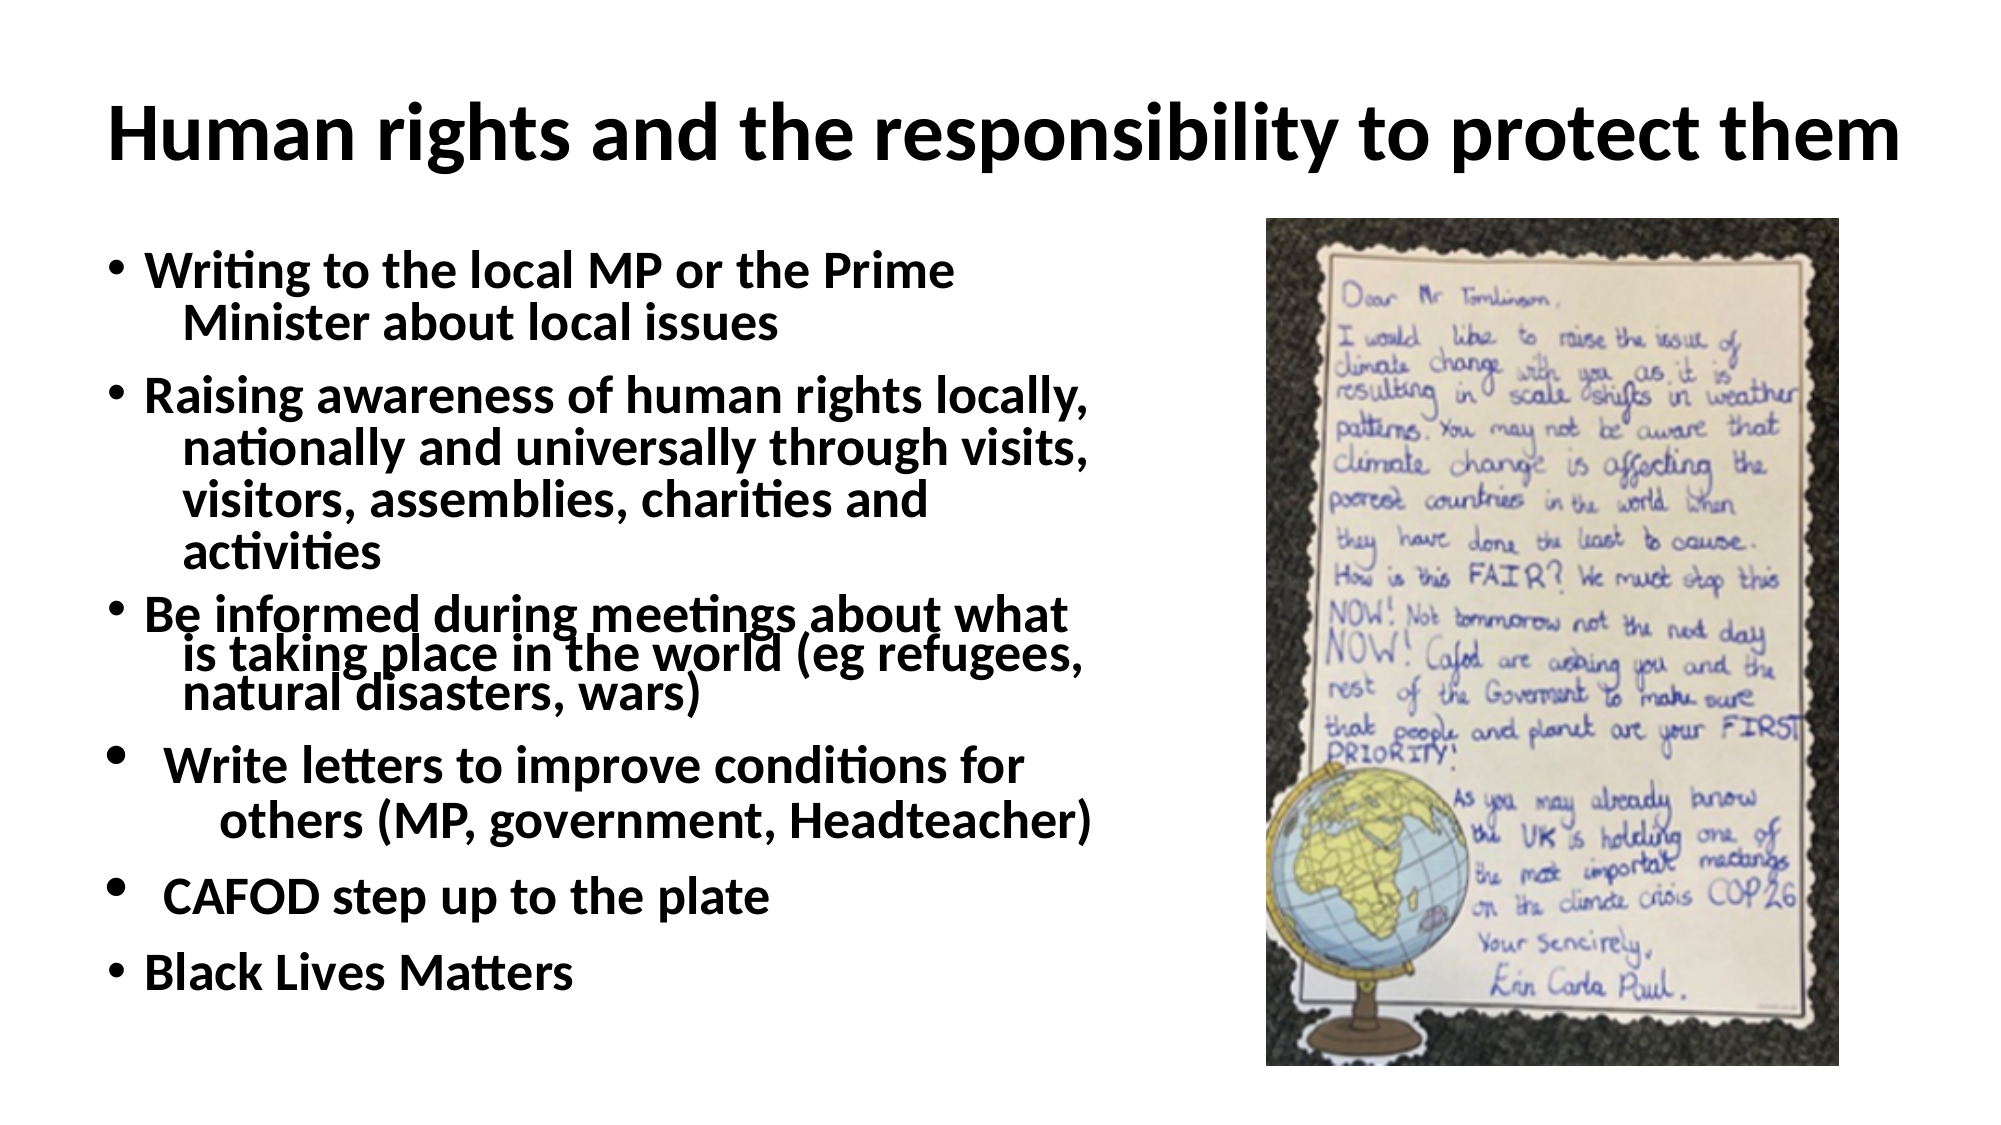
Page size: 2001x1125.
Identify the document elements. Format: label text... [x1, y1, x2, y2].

title Human rights and the responsibility to protect them [92, 27, 1940, 240]
picture [1266, 218, 1839, 1066]
list Writing to the local MP or the Prime Minister about local issues Raising awareness of human rights locally, nationally and universally through visits, visitors, assemblies, charities and activities Be informed during meetings about what is taking place in the world (eg refugees, natural disasters, wars) Write letters to improve conditions for others (MP, government, Headteacher) CAFOD step up to the plate Black Lives Matters [92, 239, 1127, 1044]
